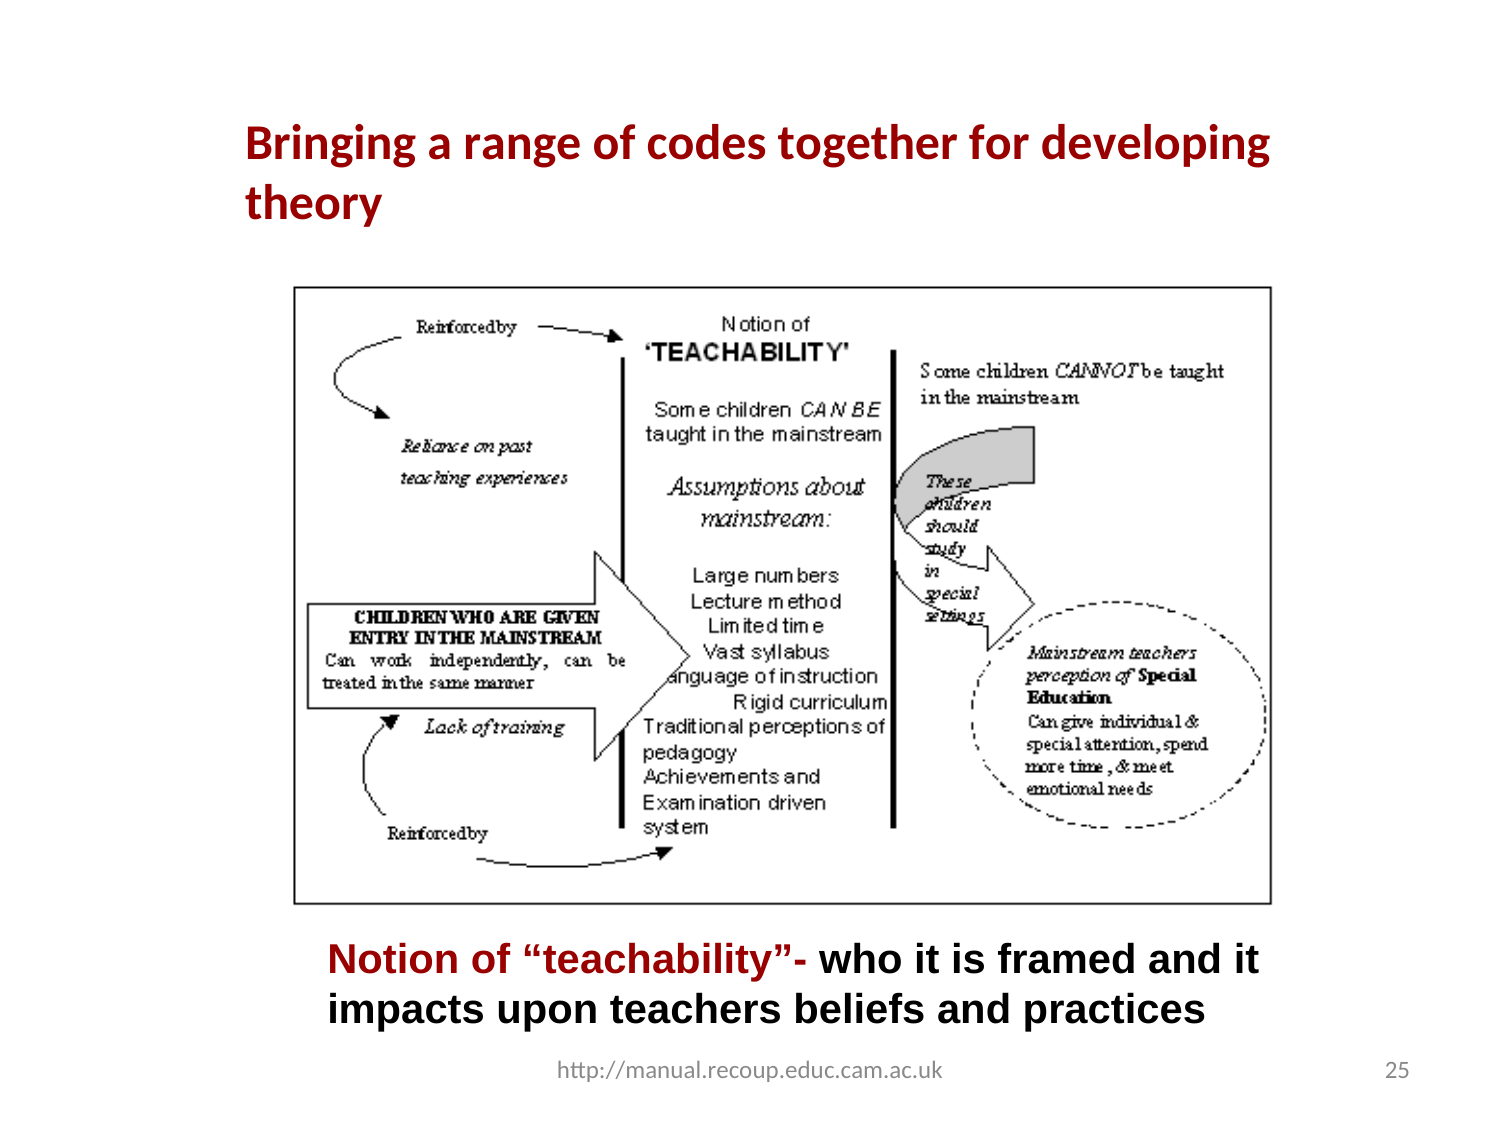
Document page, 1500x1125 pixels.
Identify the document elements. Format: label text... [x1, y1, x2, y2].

text_box Bringing a range of codes together for developing theory [230, 101, 1365, 238]
text_box Notion of “teachability”- who it is framed and it impacts upon teachers beliefs and practices [312, 924, 1286, 1040]
chart [292, 246, 1278, 961]
